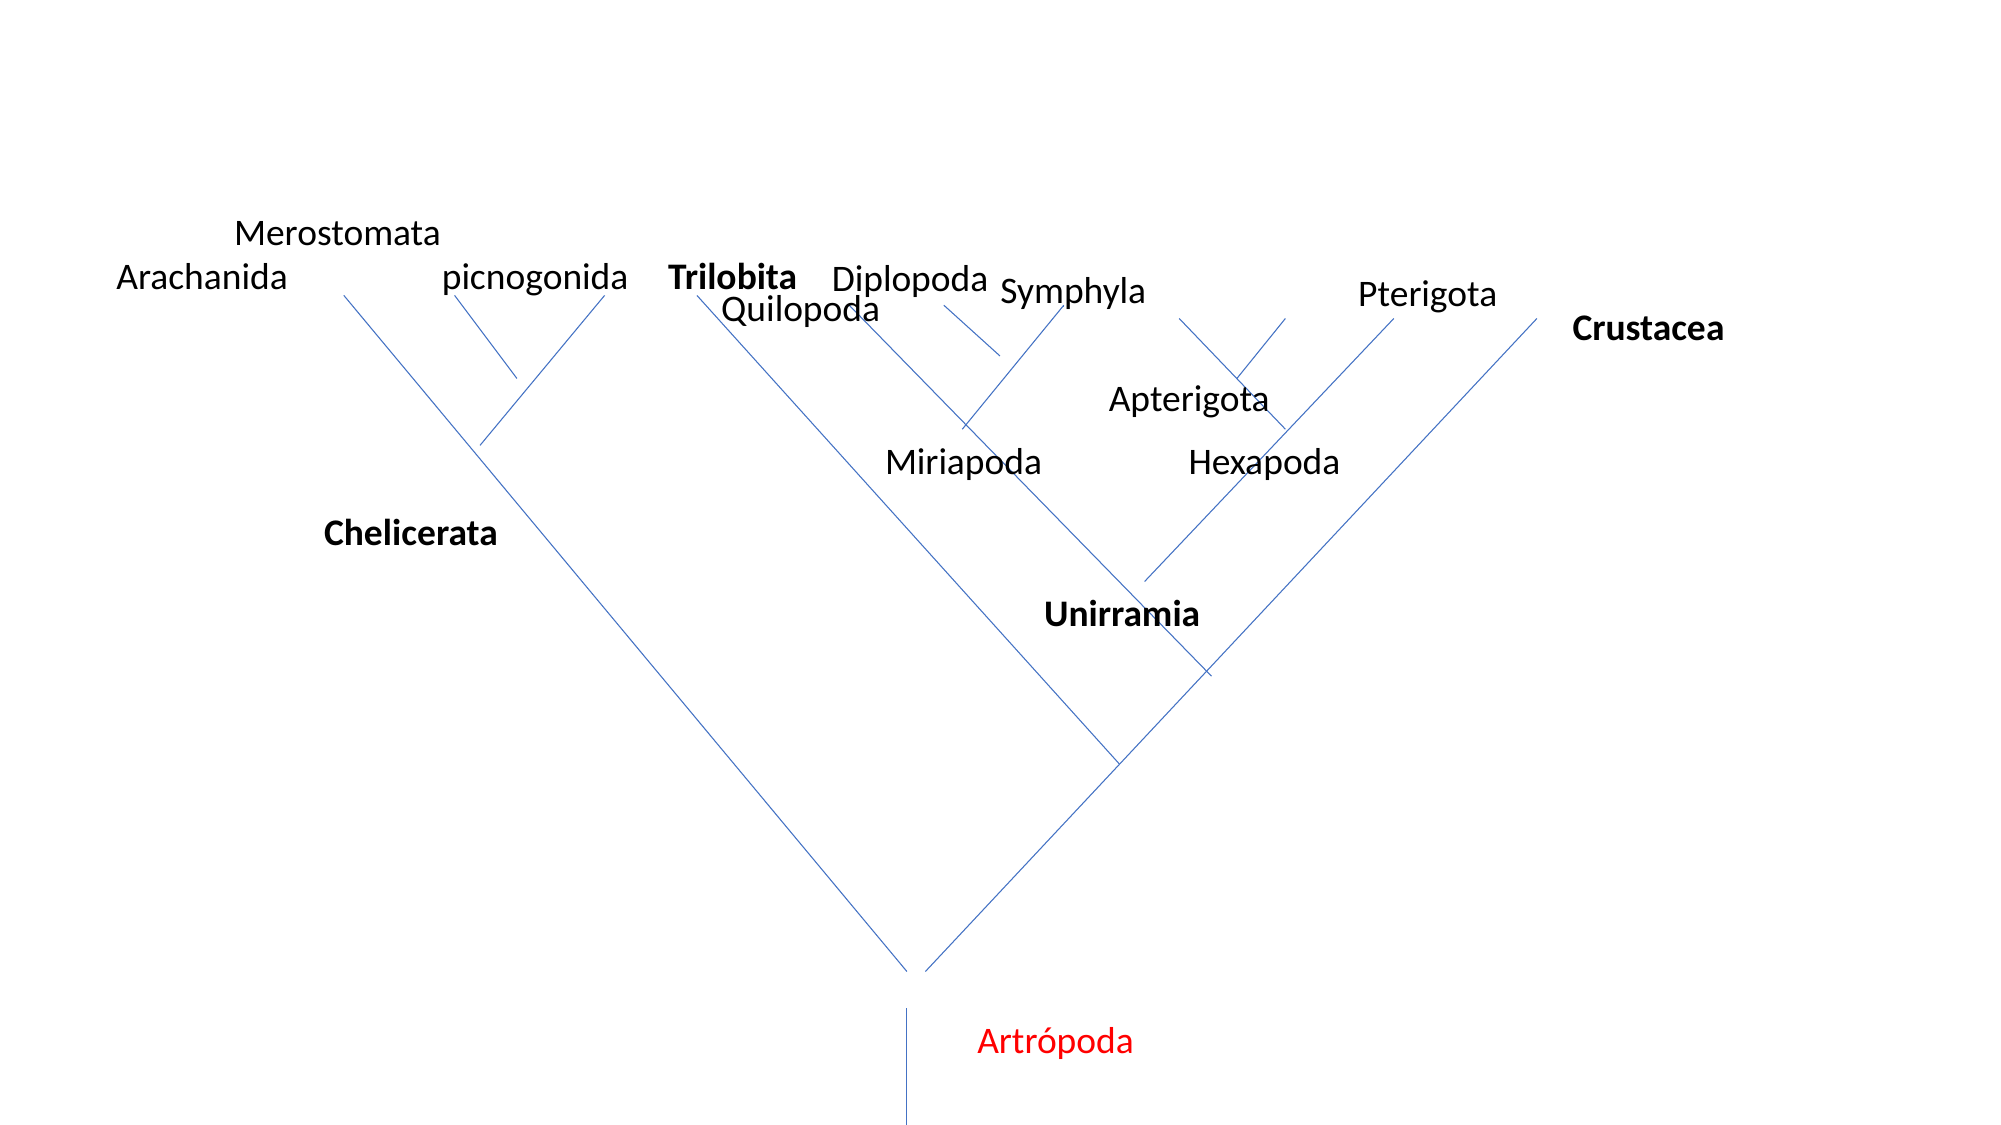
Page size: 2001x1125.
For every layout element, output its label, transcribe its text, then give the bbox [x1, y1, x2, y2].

text_box Diplopoda [816, 246, 1011, 308]
text_box Arachanida [101, 244, 310, 306]
text_box picnogonida [426, 244, 653, 306]
text_box Hexapoda [1173, 429, 1375, 490]
text_box Miriapoda [870, 429, 1087, 490]
text_box Unirramia [1029, 581, 1237, 643]
text_box Symphyla [985, 258, 1164, 319]
text_box Trilobita [653, 244, 907, 306]
text_box Pterigota [1343, 261, 1514, 322]
text_box Apterigota [1093, 366, 1303, 427]
text_box Quilopoda [706, 276, 924, 338]
text_box Artrópoda [962, 1008, 1413, 1070]
text_box Crustacea [1557, 295, 1789, 356]
text_box Chelicerata [309, 500, 517, 563]
text_box Merostomata [219, 200, 481, 262]
